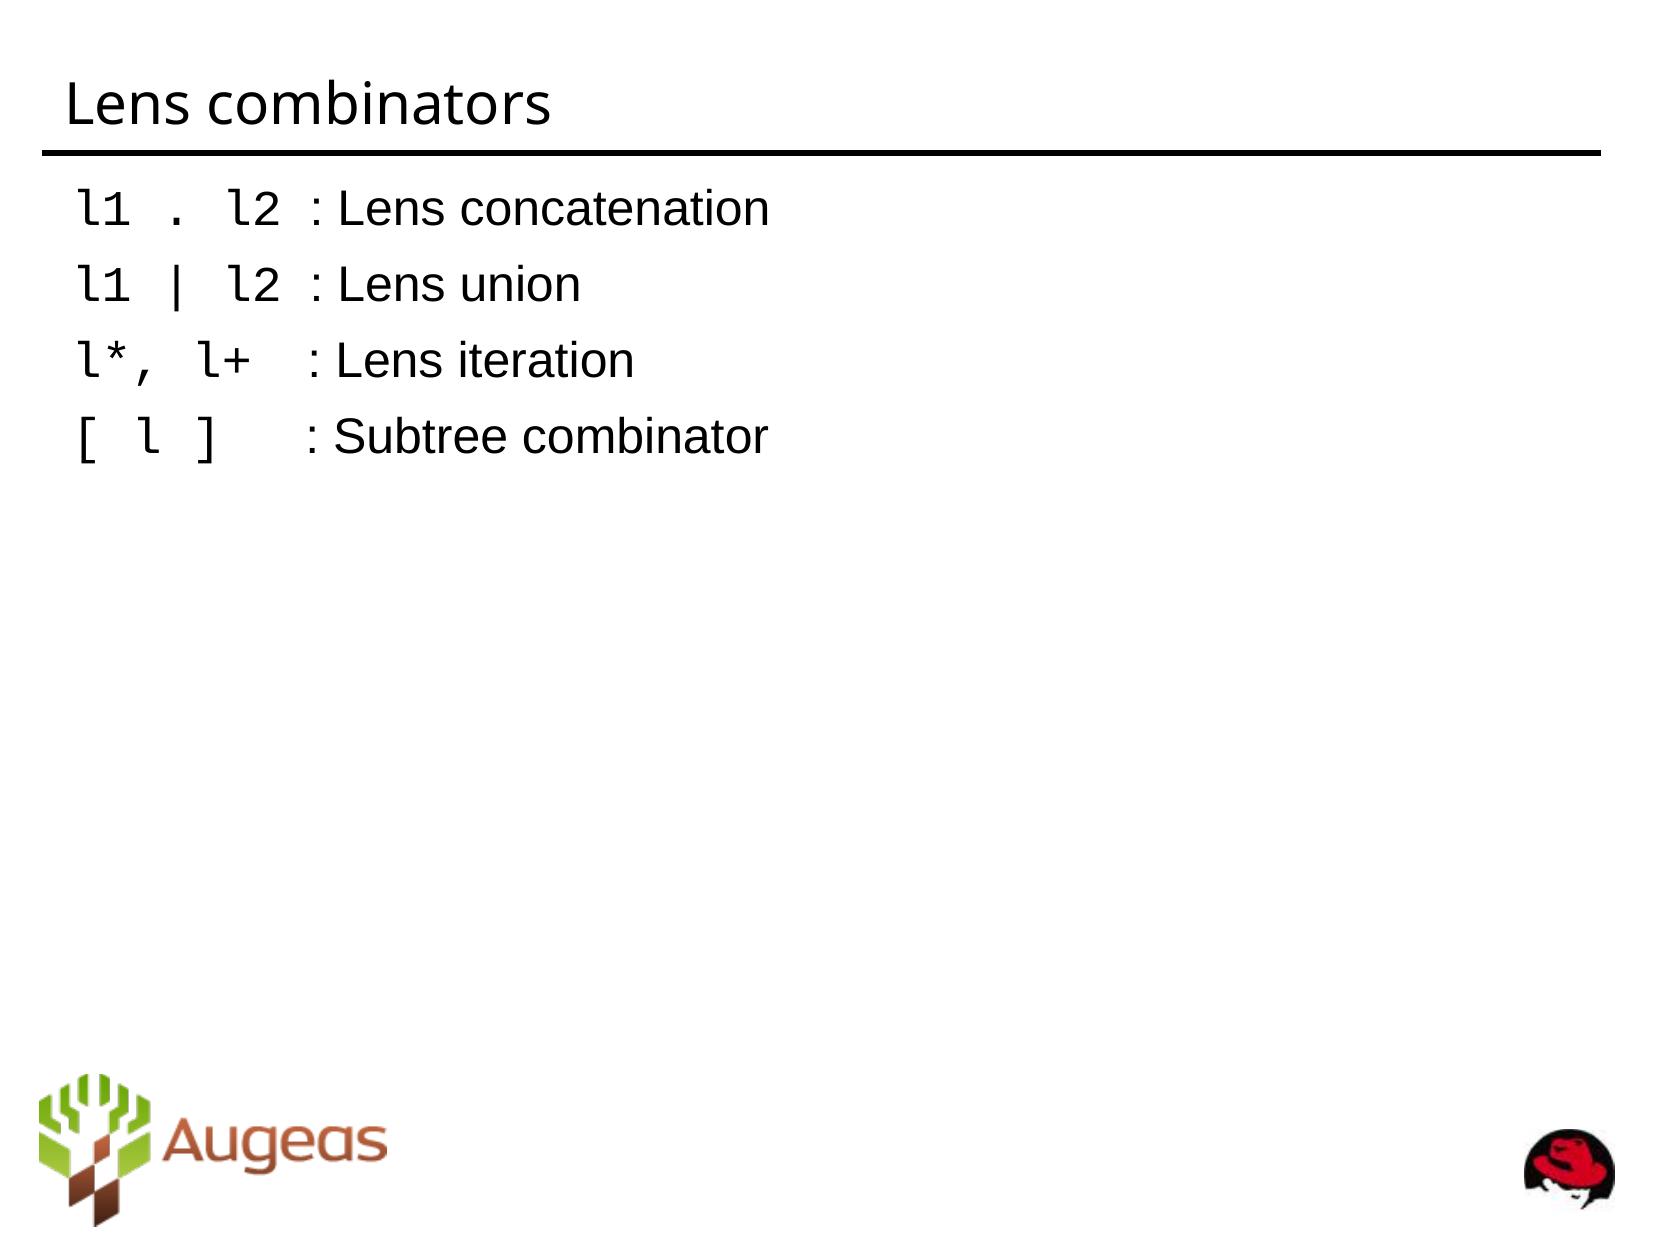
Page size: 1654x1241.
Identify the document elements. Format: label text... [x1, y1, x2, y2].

list l1 . l2 : Lens concatenation l1 | l2 : Lens union l*, l+ : Lens iteration [ l ] : Subtree combinator [71, 180, 1495, 1089]
title Lens combinators [64, 42, 1496, 161]
picture [1524, 1129, 1615, 1220]
picture [39, 1074, 387, 1227]
